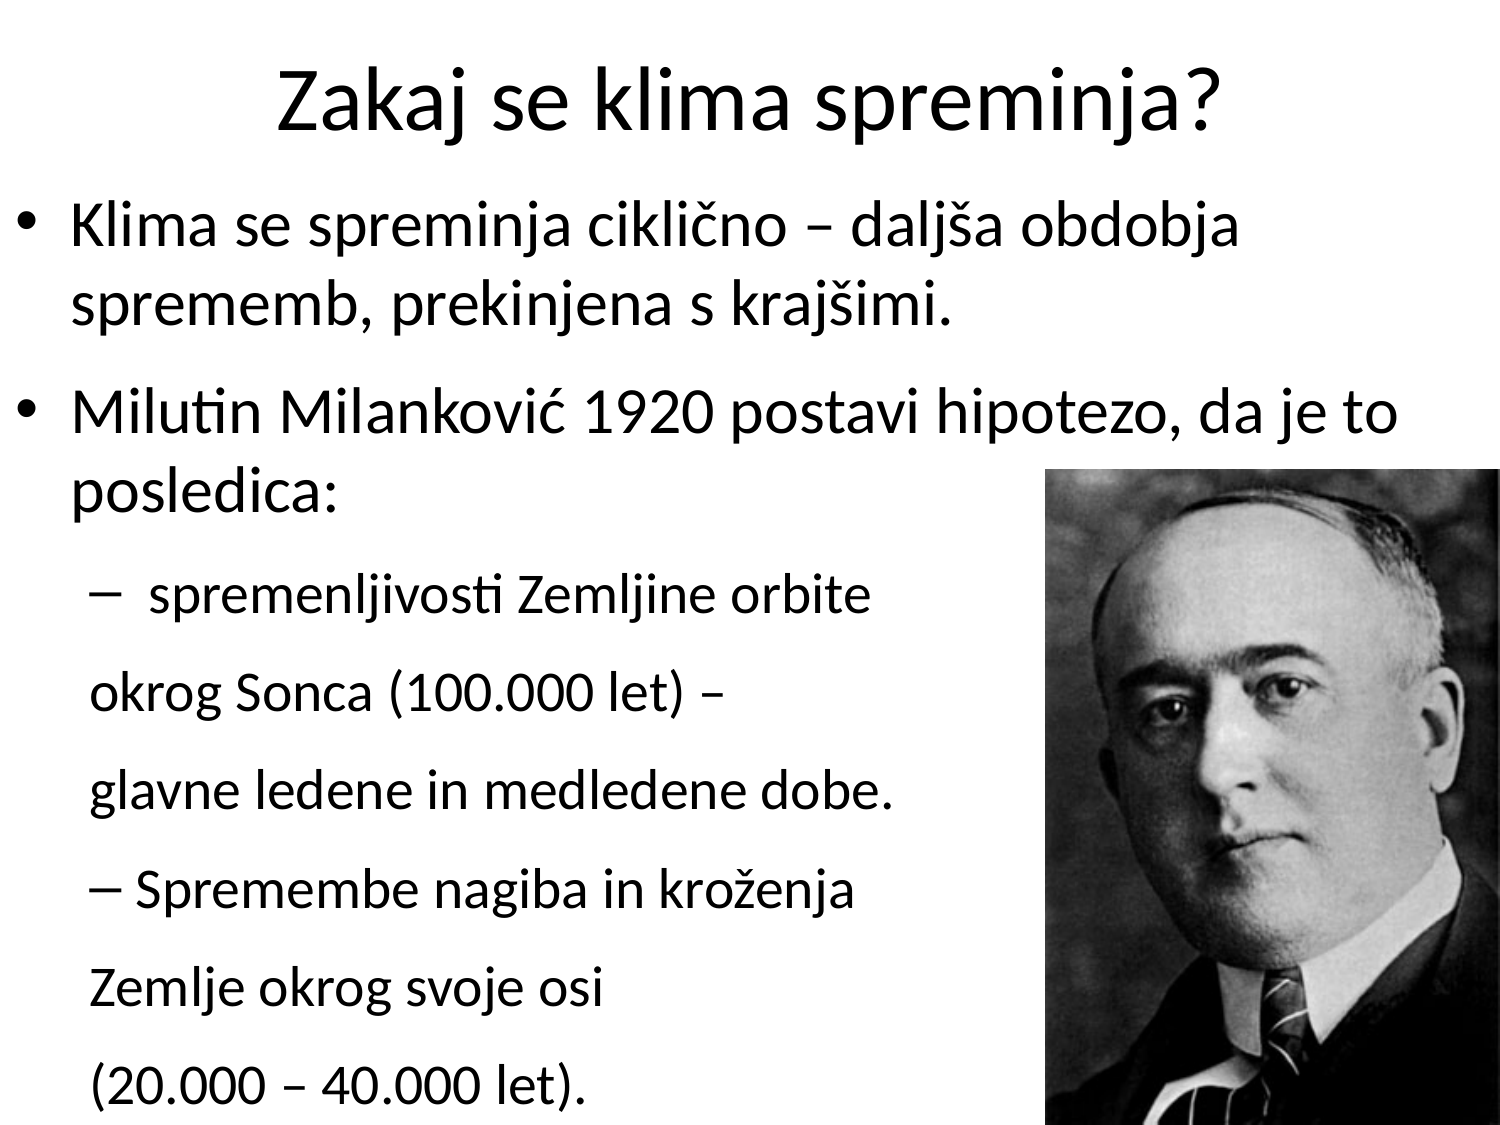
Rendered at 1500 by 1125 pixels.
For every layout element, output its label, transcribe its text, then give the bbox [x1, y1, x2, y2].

picture [1045, 469, 1500, 1125]
title Zakaj se klima spreminja? [76, 0, 1427, 172]
list Klima se spreminja ciklično – daljša obdobja sprememb, prekinjena s krajšimi. Milutin Milanković 1920 postavi hipotezo, da je to posledica: spremenljivosti Zemljine orbite okrog Sonca (100.000 let) – glavne ledene in medledene dobe. Spremembe nagiba in kroženja Zemlje okrog svoje osi (20.000 – 40.000 let). [0, 172, 1500, 1125]
